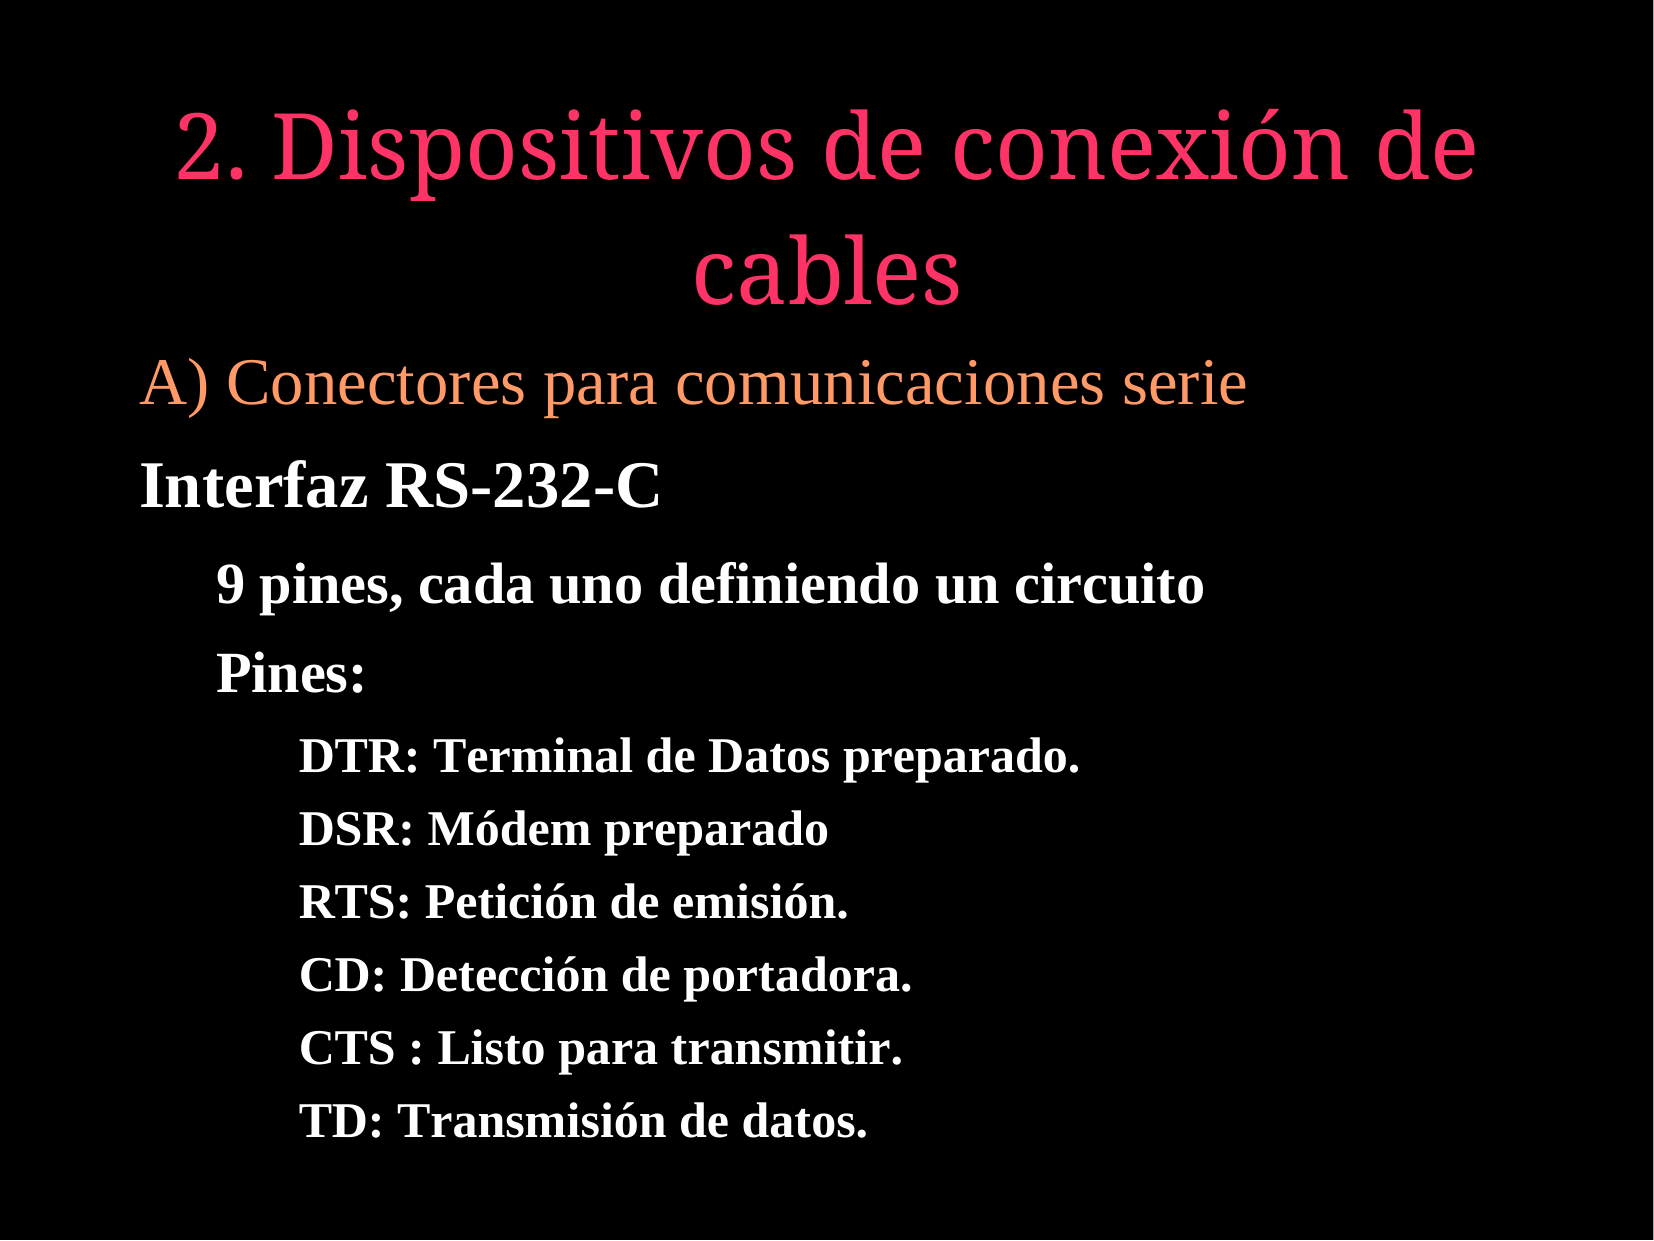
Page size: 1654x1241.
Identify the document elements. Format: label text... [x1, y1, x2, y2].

title 2. Dispositivos de conexión de cables [121, 82, 1534, 331]
list A) Conectores para comunicaciones serie Interfaz RS-232-C 9 pines, cada uno definiendo un circuito Pines: DTR: Terminal de Datos preparado. DSR: Módem preparado RTS: Petición de emisión. CD: Detección de portadora. CTS : Listo para transmitir. TD: Transmisión de datos. [121, 344, 1534, 1159]
